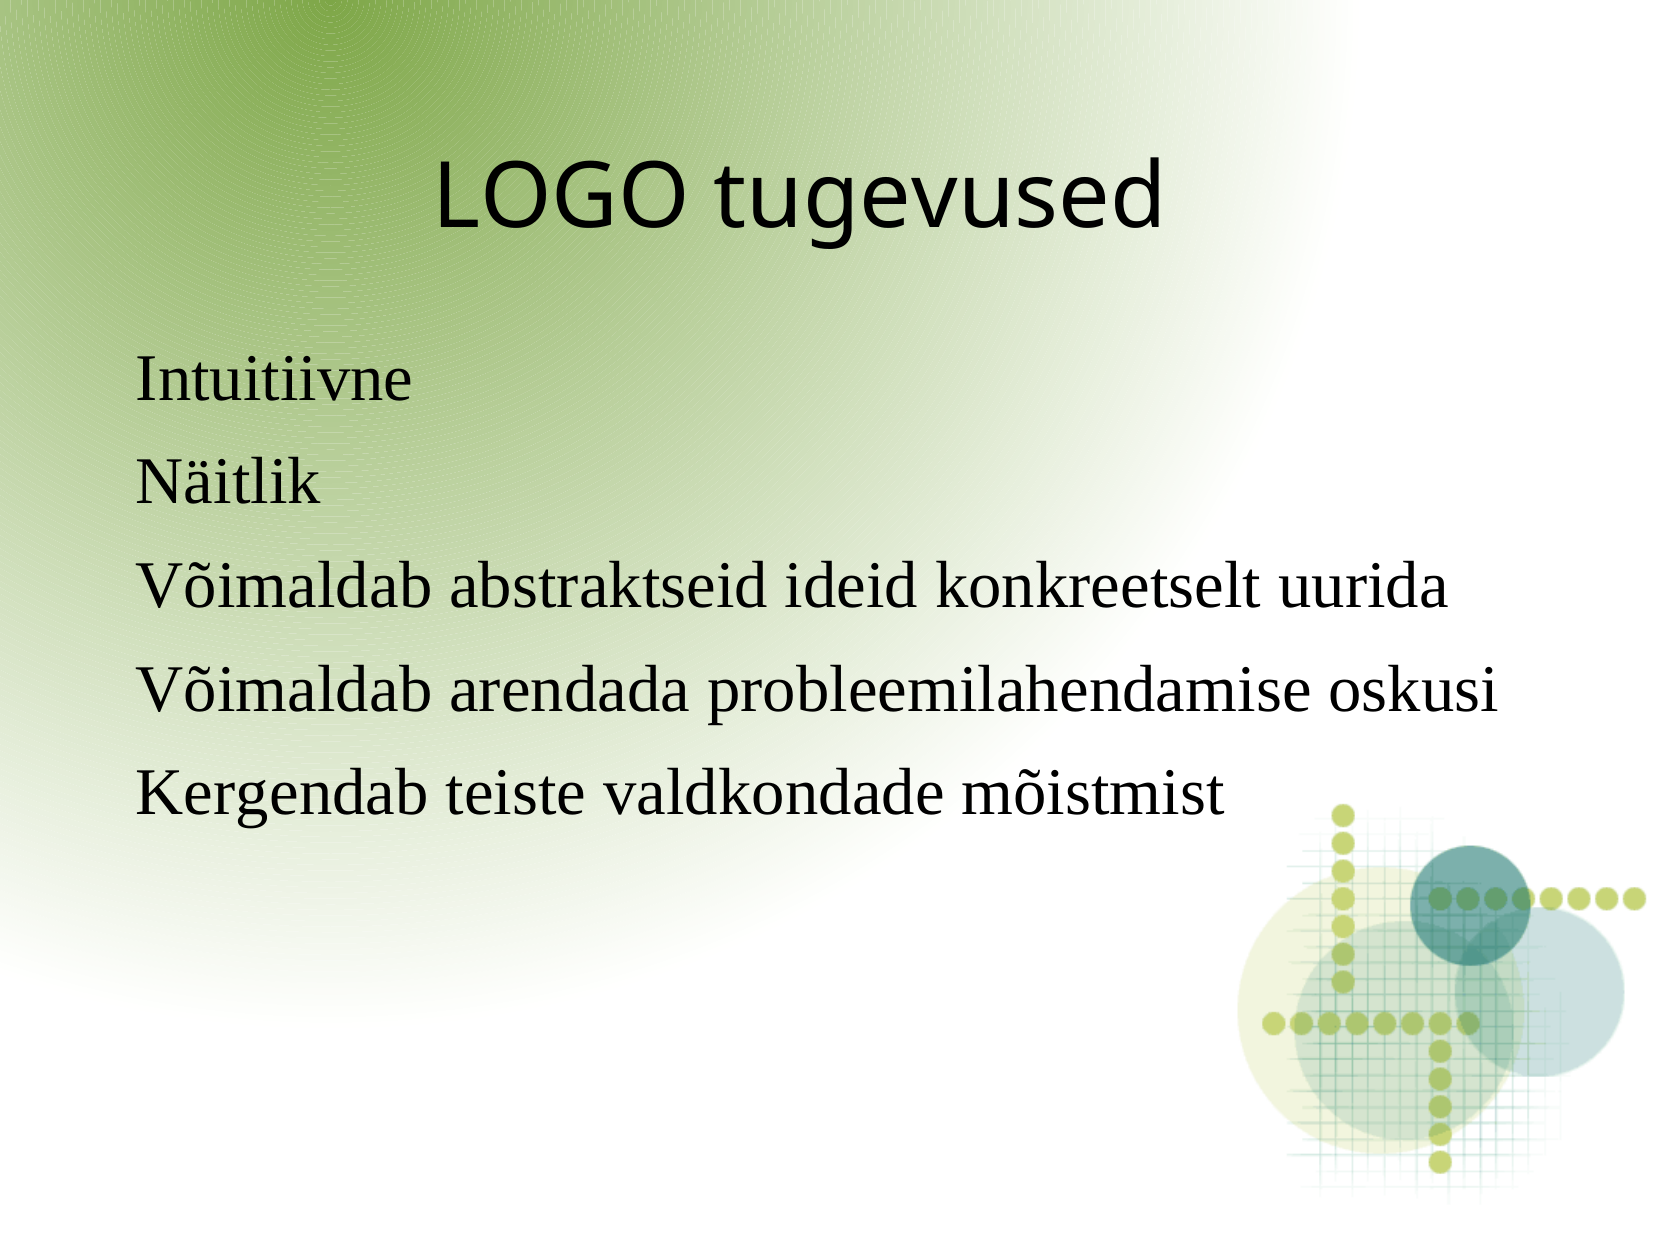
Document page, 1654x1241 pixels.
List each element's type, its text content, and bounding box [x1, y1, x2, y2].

list Intuitiivne Näitlik Võimaldab abstraktseid ideid konkreetselt uurida Võimaldab arendada probleemilahendamise oskusi Kergendab teiste valdkondade mõistmist [118, 340, 1531, 1123]
title LOGO tugevused [93, 88, 1506, 296]
picture [1224, 792, 1654, 1211]
